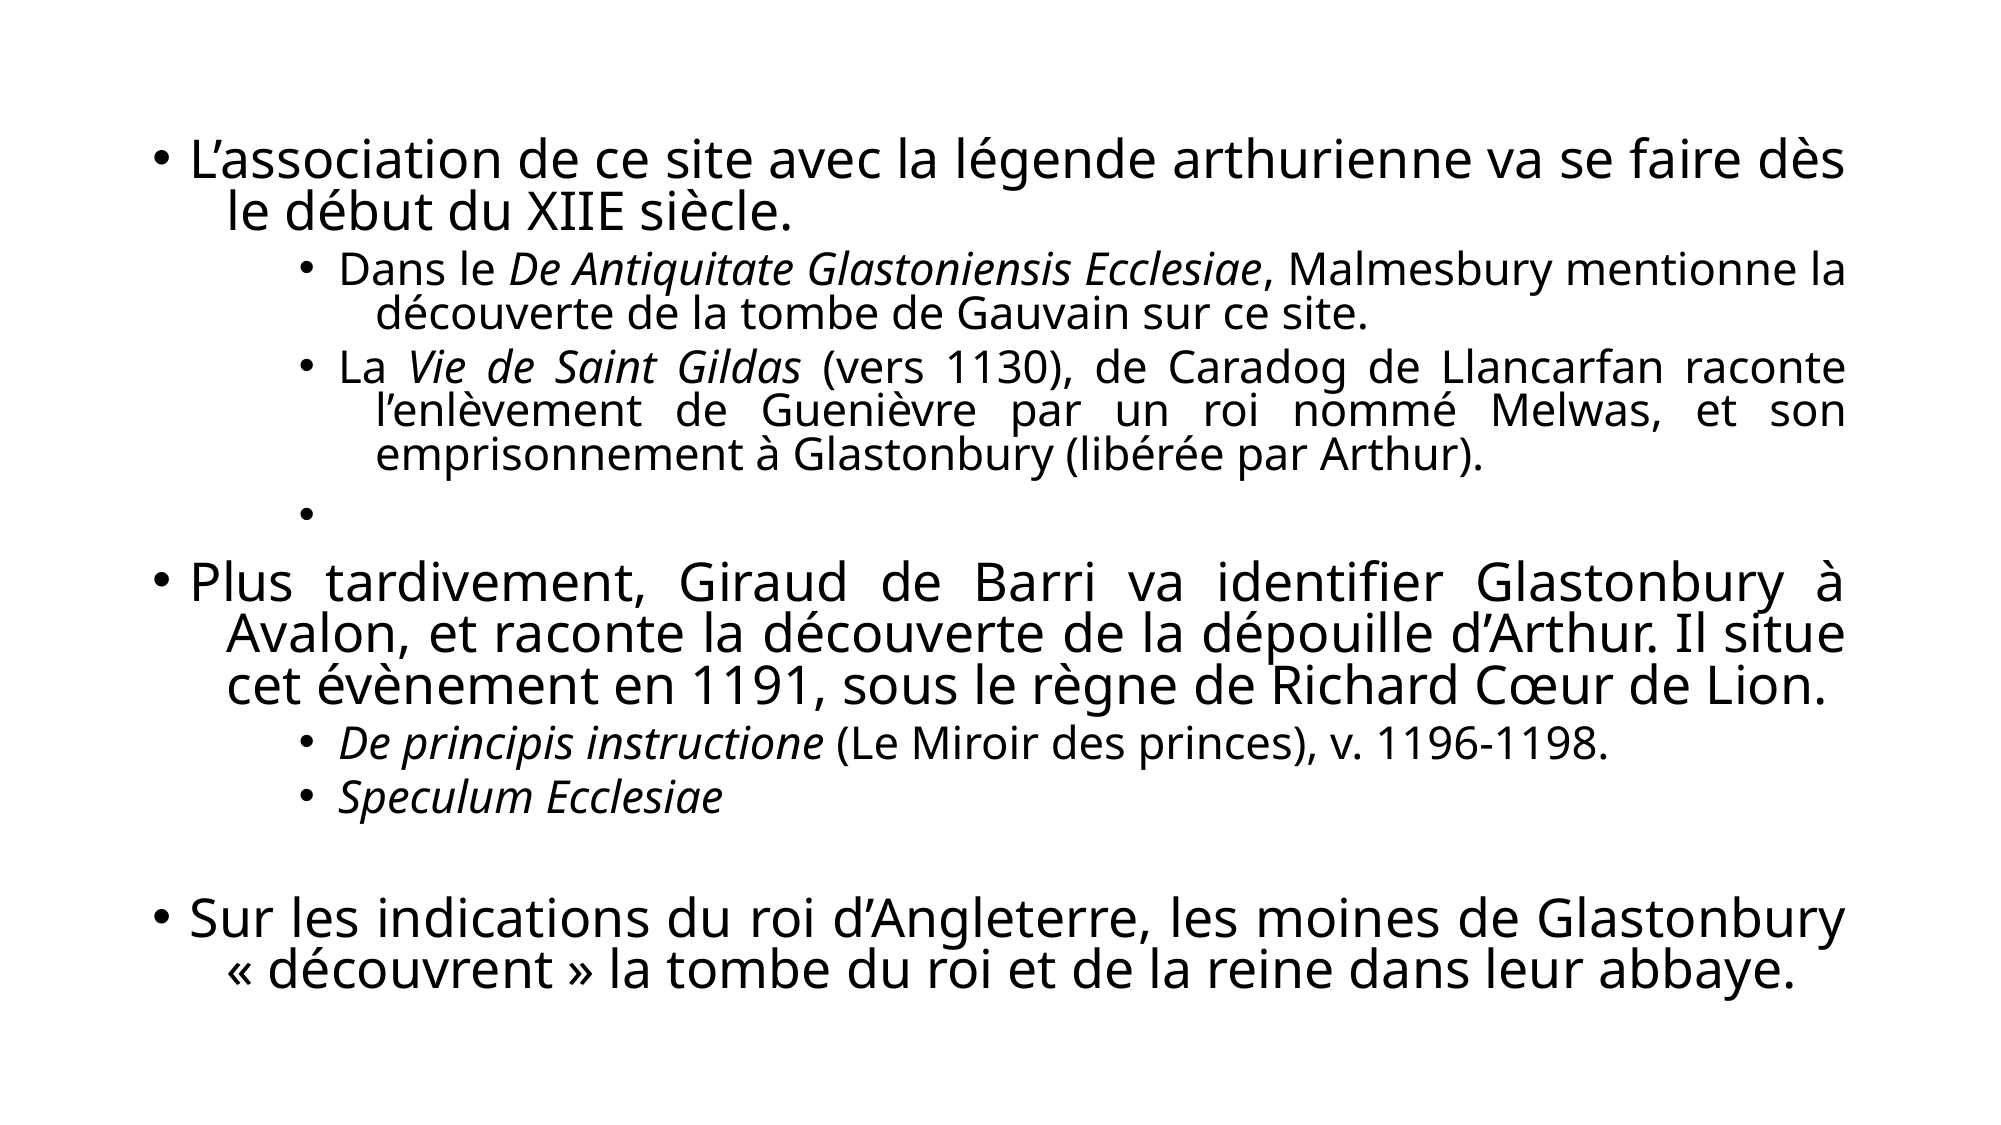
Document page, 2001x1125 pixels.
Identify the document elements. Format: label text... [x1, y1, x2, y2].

list L’association de ce site avec la légende arthurienne va se faire dès le début du XIIe siècle. Dans le De Antiquitate Glastoniensis Ecclesiae, Malmesbury mentionne la découverte de la tombe de Gauvain sur ce site. La Vie de Saint Gildas (vers 1130), de Caradog de Llancarfan raconte l’enlèvement de Guenièvre par un roi nommé Melwas, et son emprisonnement à Glastonbury (libérée par Arthur). Plus tardivement, Giraud de Barri va identifier Glastonbury à Avalon, et raconte la découverte de la dépouille d’Arthur. Il situe cet évènement en 1191, sous le règne de Richard Cœur de Lion. De principis instructione (Le Miroir des princes), v. 1196-1198. Speculum Ecclesiae Sur les indications du roi d’Angleterre, les moines de Glastonbury « découvrent » la tombe du roi et de la reine dans leur abbaye. [137, 130, 1863, 1014]
